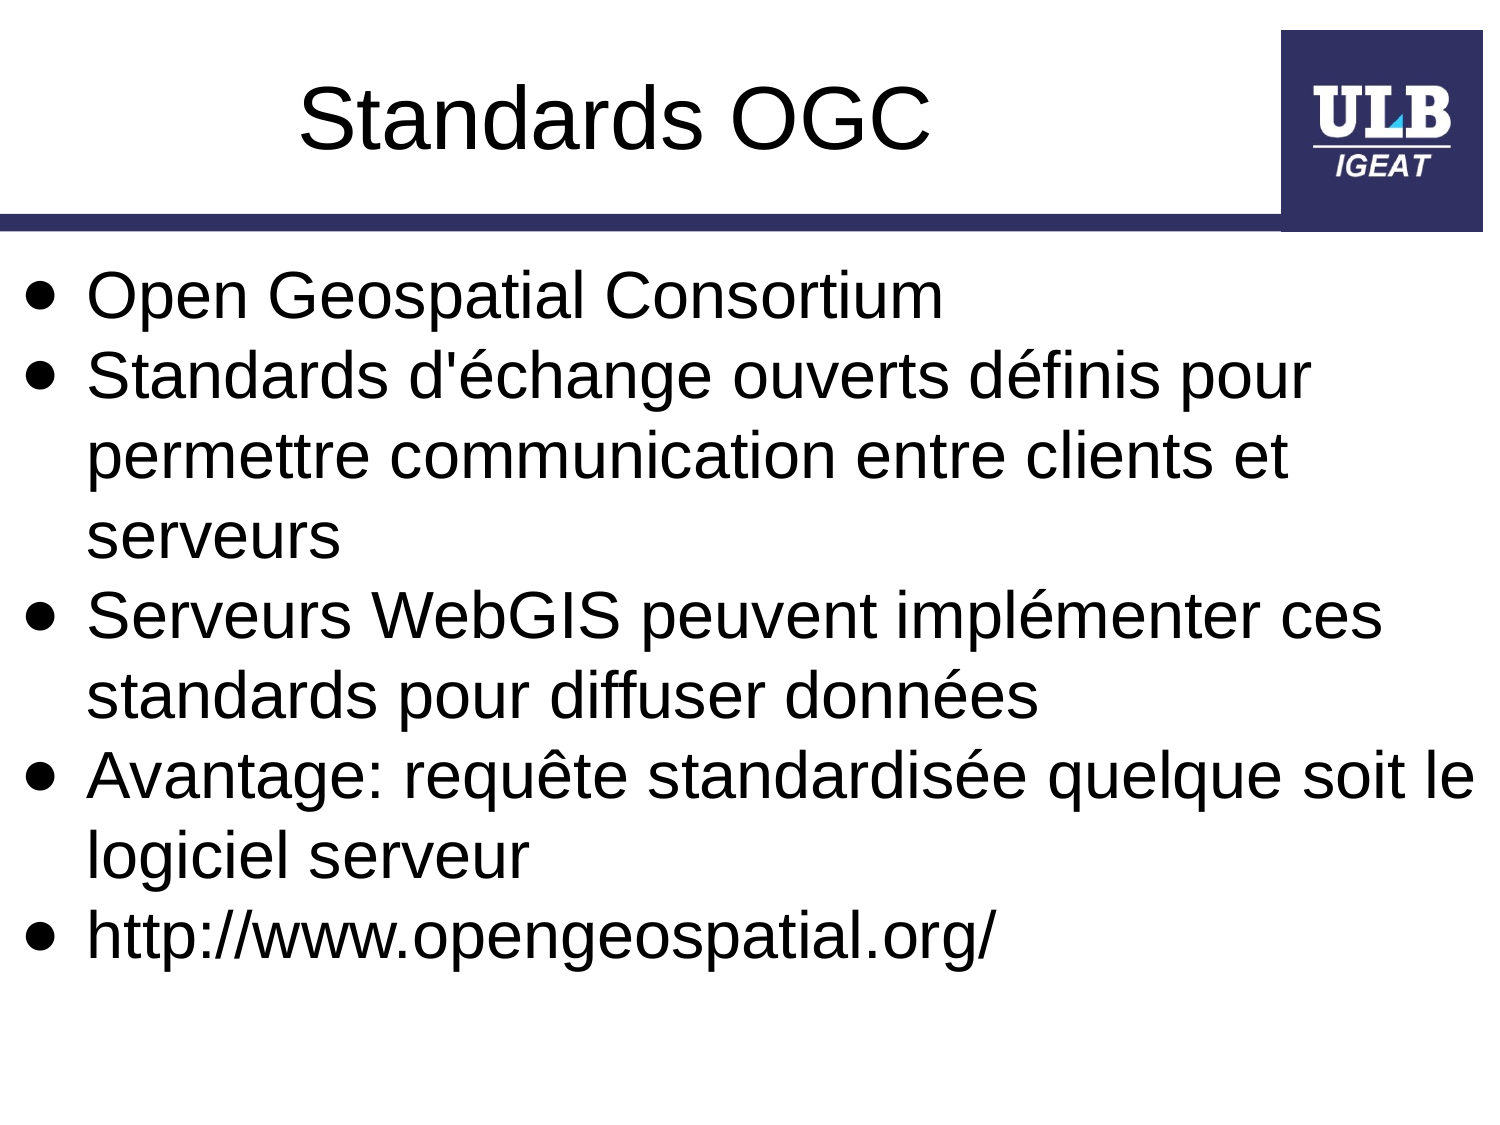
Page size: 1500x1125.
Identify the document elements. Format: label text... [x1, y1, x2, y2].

picture [1281, 30, 1483, 232]
text_box Standards OGC [0, 49, 1278, 192]
text_box Open Geospatial Consortium Standards d'échange ouverts définis pour permettre communication entre clients et serveurs Serveurs WebGIS peuvent implémenter ces standards pour diffuser données Avantage: requête standardisée quelque soit le logiciel serveur http://www.opengeospatial.org/ [11, 251, 1487, 1088]
